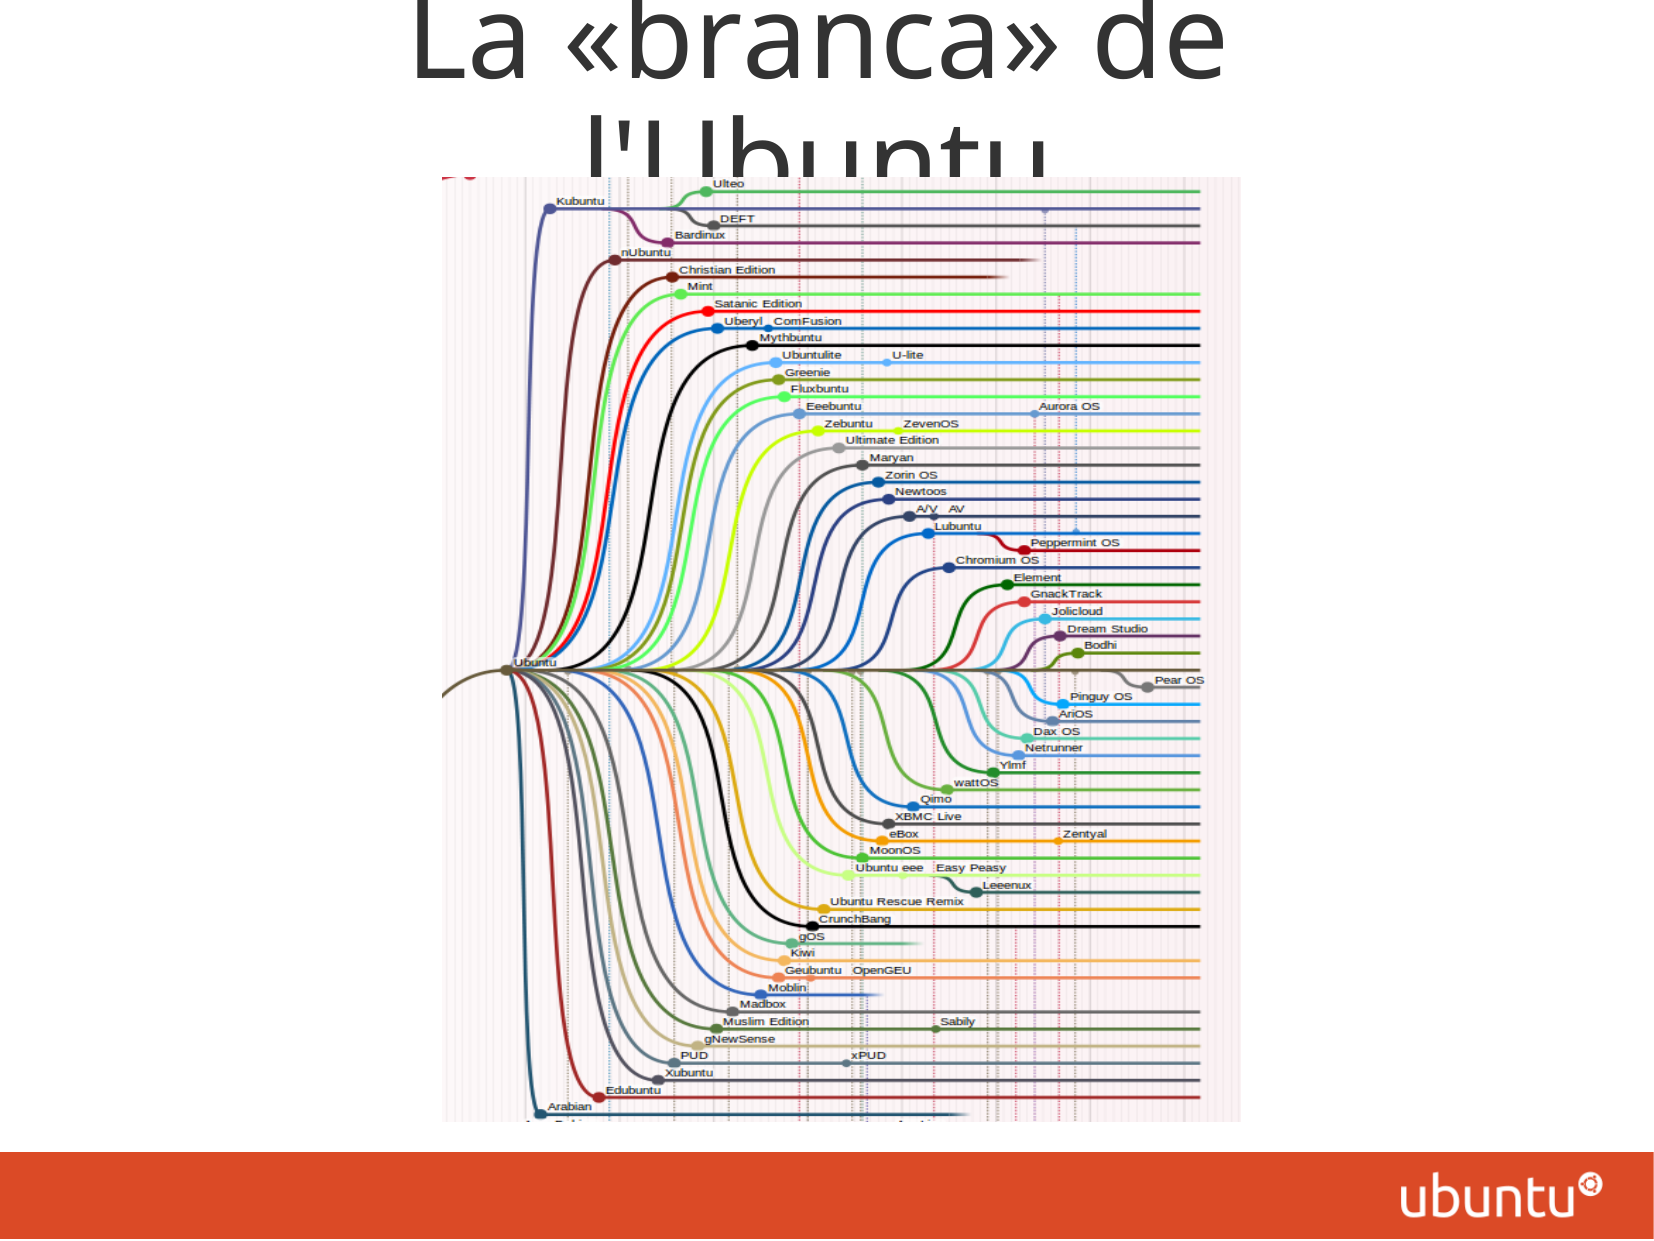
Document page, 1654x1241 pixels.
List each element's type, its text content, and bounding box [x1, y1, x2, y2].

title La «branca» de l'Ubuntu [0, 0, 1489, 216]
picture [442, 177, 1241, 1123]
picture [0, 1152, 1654, 1239]
